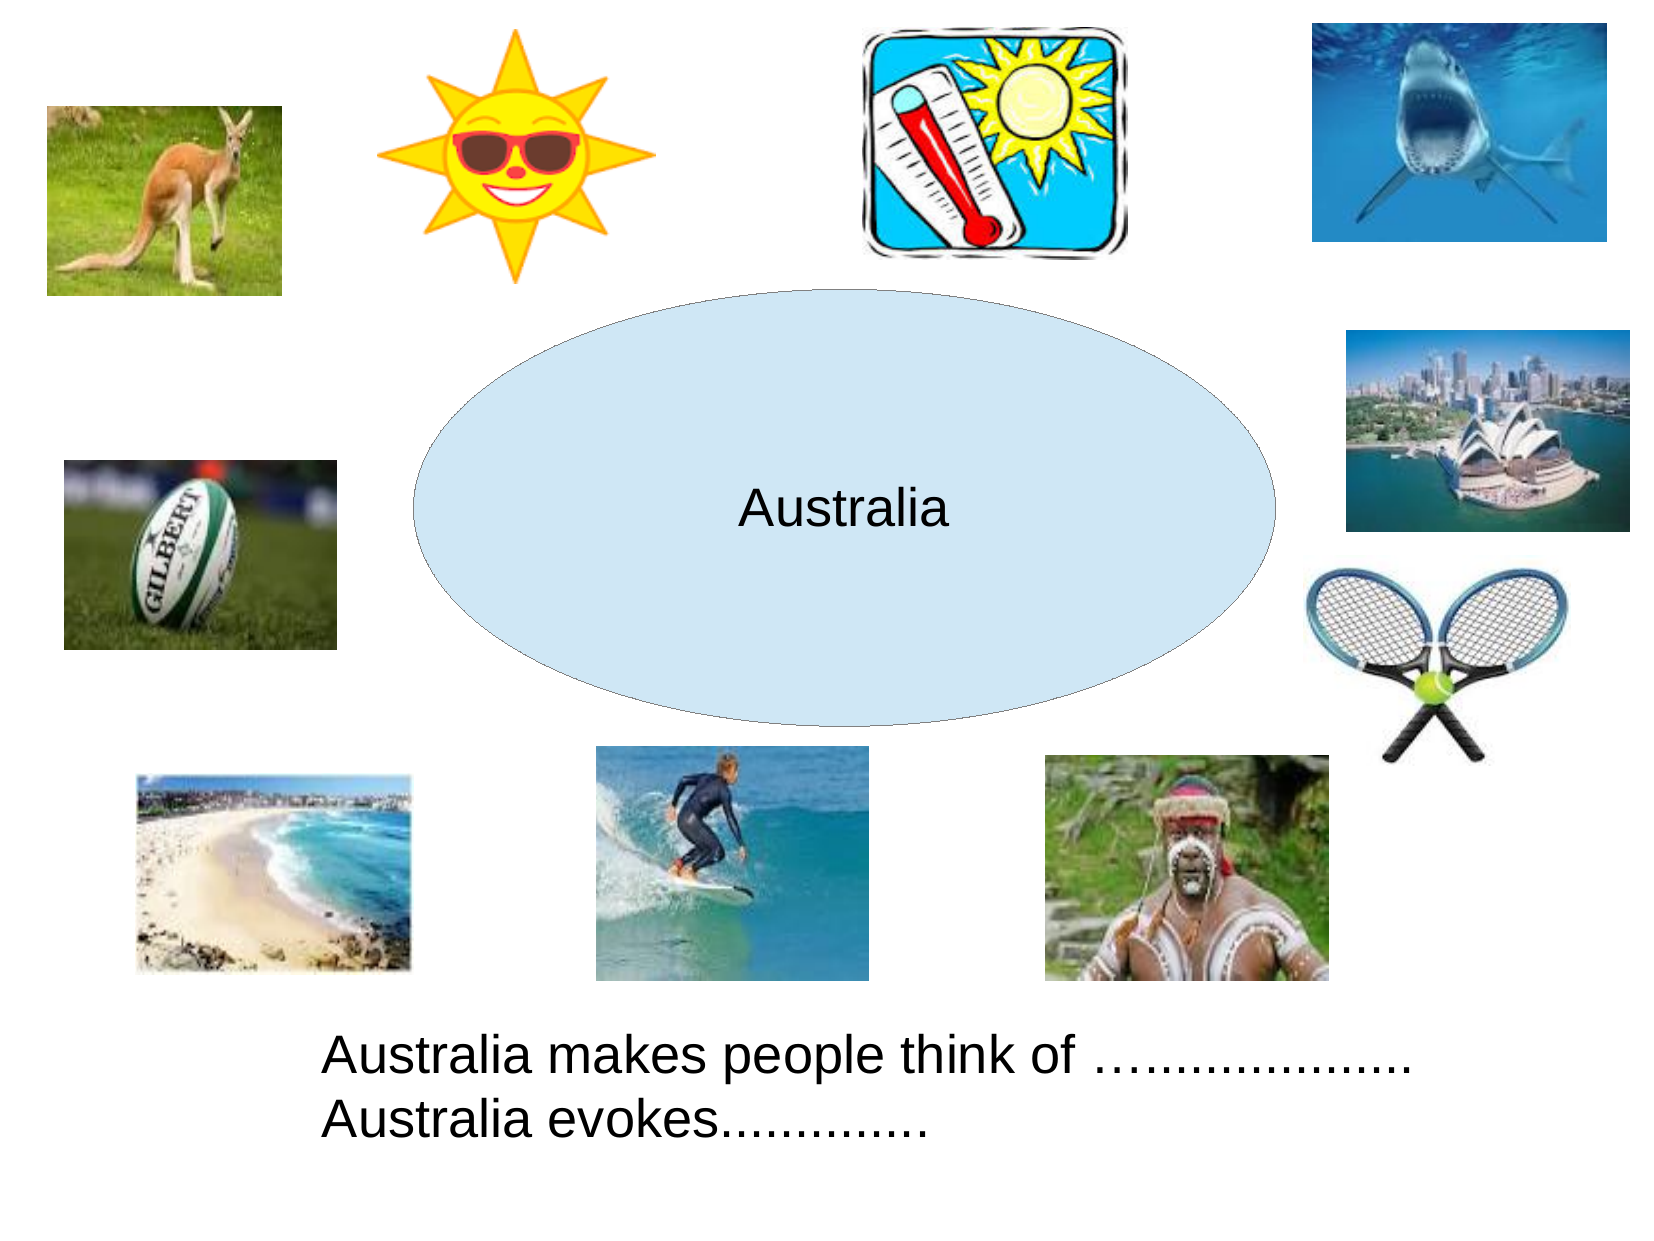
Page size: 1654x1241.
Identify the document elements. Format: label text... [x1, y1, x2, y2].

picture [862, 27, 1128, 260]
picture [829, 839, 857, 844]
text_box Australia [413, 289, 1276, 727]
picture [64, 460, 337, 650]
picture [1346, 330, 1630, 532]
picture [1312, 23, 1607, 242]
picture [1045, 555, 1571, 981]
picture [596, 746, 869, 981]
picture [135, 773, 414, 975]
picture [47, 106, 282, 296]
text_box Australia evokes.............. [307, 1080, 946, 1157]
picture [377, 29, 656, 284]
text_box Australia makes people think of ….................. [307, 956, 1431, 1093]
